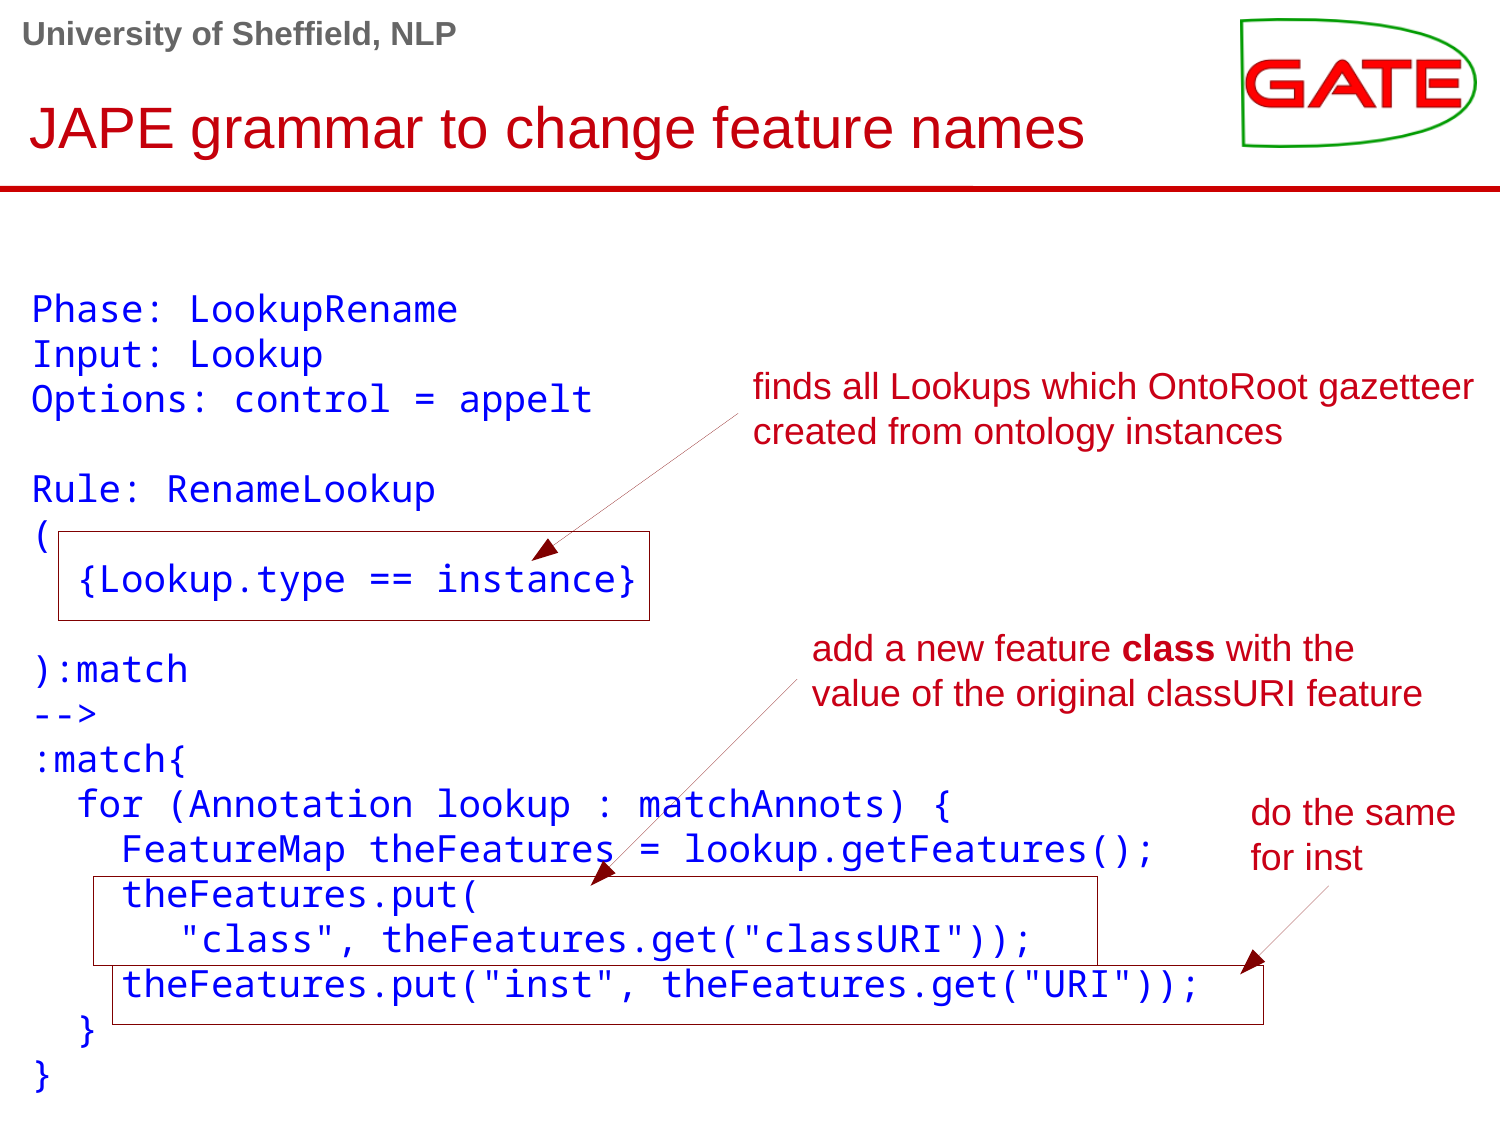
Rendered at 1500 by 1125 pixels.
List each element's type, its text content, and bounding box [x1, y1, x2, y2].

text_box Phase: LookupRename Input: Lookup Options: control = appelt Rule: RenameLookup ( {Lookup.type == instance} ):match --> :match{ for (Annotation lookup : matchAnnots) { FeatureMap theFeatures = lookup.getFeatures(); theFeatures.put( "class", theFeatures.get("classURI")); theFeatures.put("inst", theFeatures.get("URI")); } } [59, 532, 649, 620]
picture [1240, 18, 1477, 148]
text_box finds all Lookups which OntoRoot gazetteer created from ontology instances [738, 354, 1490, 460]
text_box do the same for inst [1235, 780, 1477, 886]
text_box Phase: LookupRename Input: Lookup Options: control = appelt Rule: RenameLookup ( {Lookup.type == instance} ):match --> :match{ for (Annotation lookup : matchAnnots) { FeatureMap theFeatures = lookup.getFeatures(); theFeatures.put( "class", theFeatures.get("classURI")); theFeatures.put("inst", theFeatures.get("URI")); } } [16, 277, 1487, 1105]
text_box add a new feature class with the value of the original classURI feature [797, 616, 1447, 722]
title JAPE grammar to change feature names [29, 62, 1211, 197]
